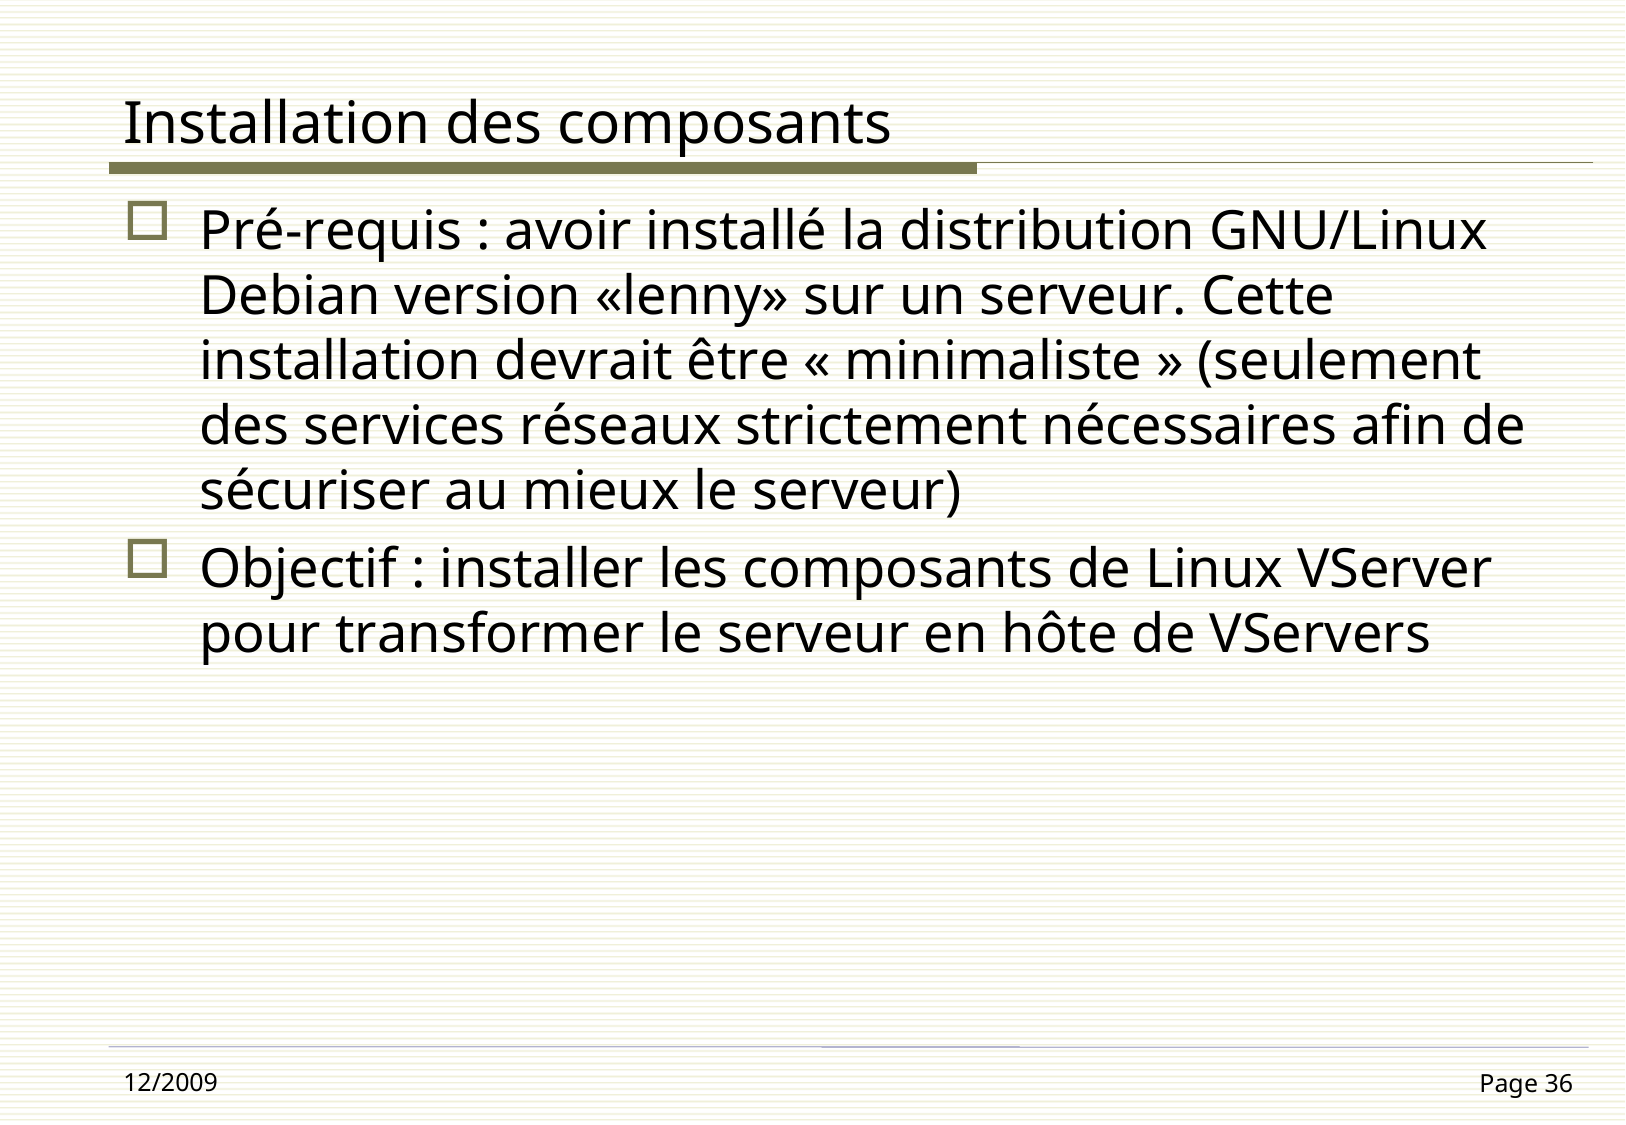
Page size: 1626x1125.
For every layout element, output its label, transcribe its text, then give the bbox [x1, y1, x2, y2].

title Installation des composants [108, 12, 1596, 163]
picture [0, 0, 1626, 1125]
list Pré-requis : avoir installé la distribution GNU/Linux Debian version «lenny» sur un serveur. Cette installation devrait être « minimaliste » (seulement des services réseaux strictement nécessaires afin de sécuriser au mieux le serveur)‏ Objectif : installer les composants de Linux VServer pour transformer le serveur en hôte de VServers [108, 187, 1595, 1035]
